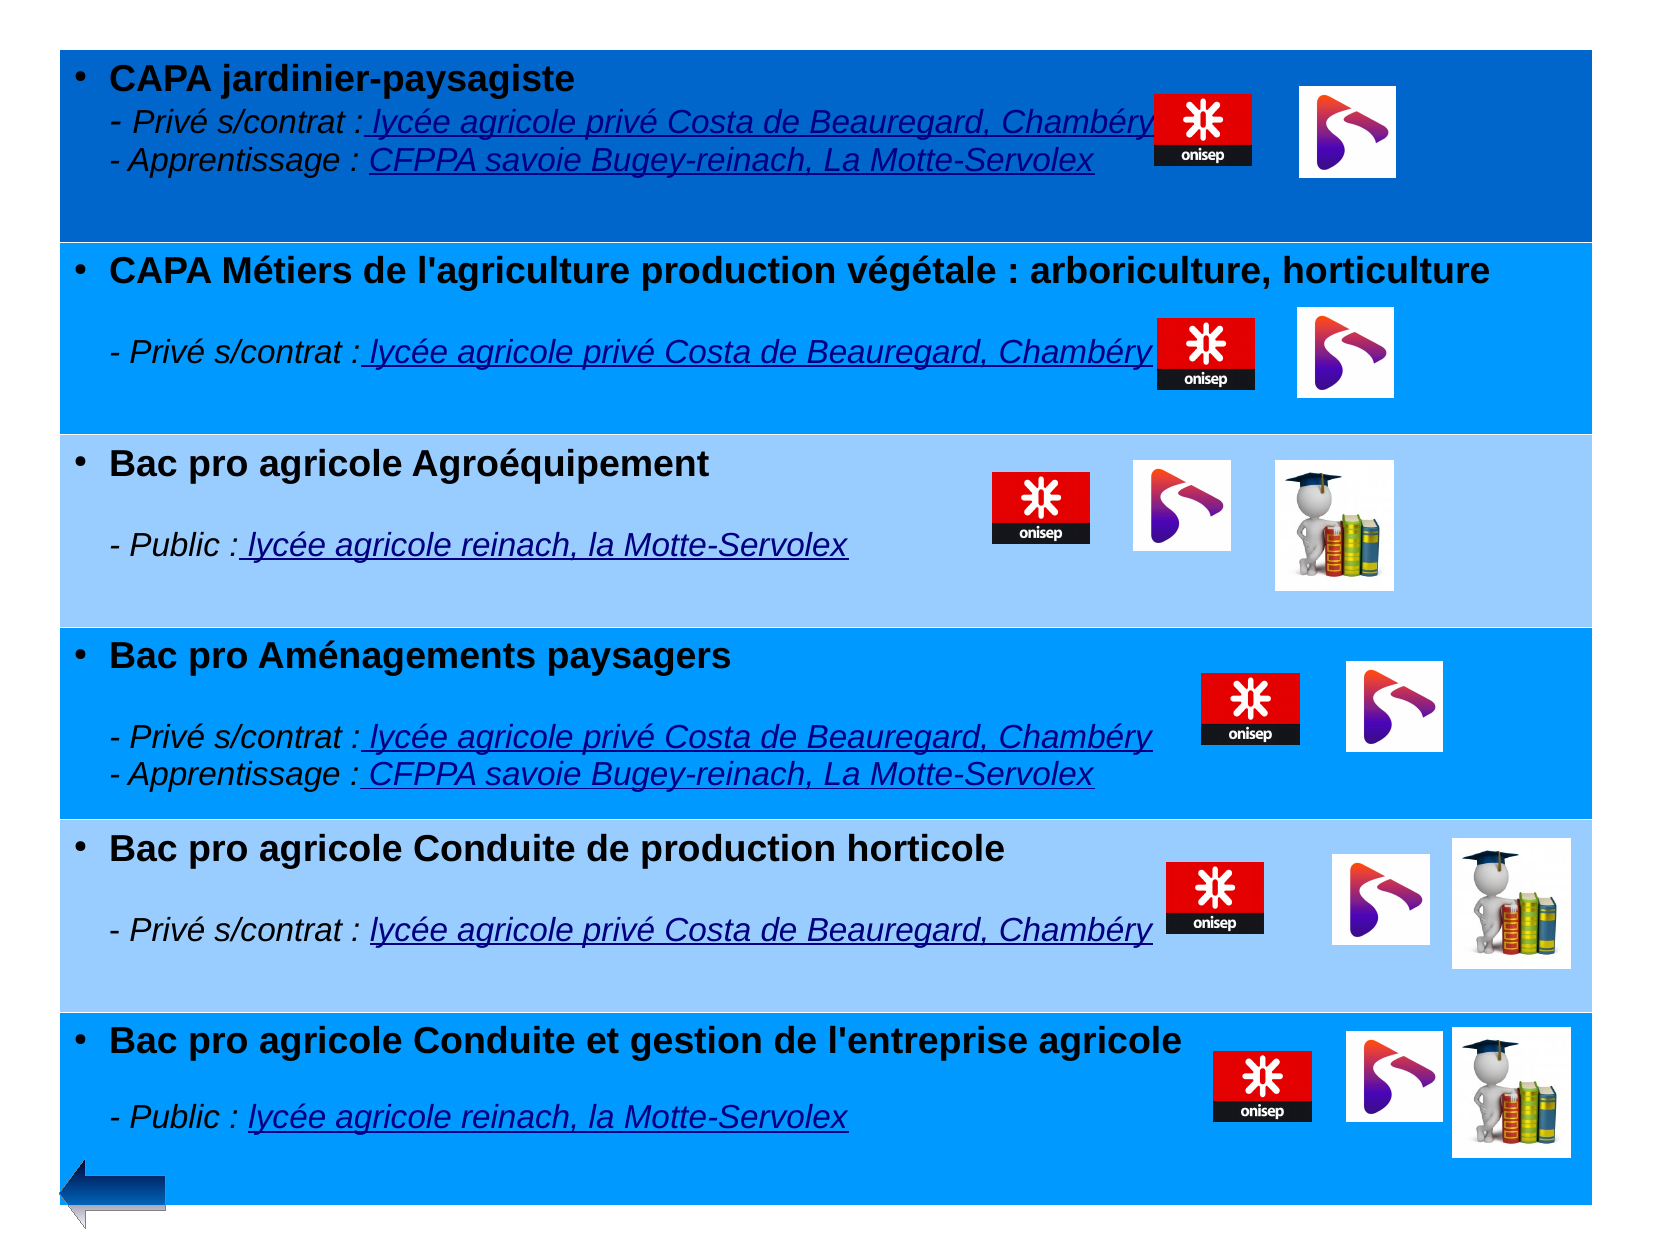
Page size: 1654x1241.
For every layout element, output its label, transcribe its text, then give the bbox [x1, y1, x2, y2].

picture [1275, 460, 1394, 591]
picture [1166, 862, 1264, 934]
picture [1299, 86, 1396, 178]
picture [1297, 307, 1394, 398]
table_cell Bac pro Aménagements paysagers - Privé s/contrat : lycée agricole privé Costa de Beauregard, Chambéry - Apprentissage : CFPPA savoie Bugey-reinach, La Motte-Servolex [60, 628, 1592, 819]
picture [1346, 661, 1443, 752]
table_cell Bac pro agricole Conduite et gestion de l'entreprise agricole - Public : lycée agricole reinach, la Motte-Servolex [60, 1013, 1592, 1205]
picture [1154, 94, 1253, 166]
table_cell CAPA Métiers de l'agriculture production végétale : arboriculture, horticulture - Privé s/contrat : lycée agricole privé Costa de Beauregard, Chambéry [60, 243, 1592, 434]
picture [1332, 854, 1430, 945]
picture [1452, 1027, 1571, 1158]
picture [1452, 838, 1571, 969]
picture [1157, 318, 1255, 390]
table_cell Bac pro agricole Conduite de production horticole - Privé s/contrat : lycée agricole privé Costa de Beauregard, Chambéry [60, 820, 1592, 1012]
table_header CAPA jardinier-paysagiste - Privé s/contrat : lycée agricole privé Costa de Beauregard, Chambéry - Apprentissage : CFPPA savoie Bugey-reinach, La Motte-Servolex [60, 50, 1592, 242]
picture [992, 472, 1090, 544]
picture [1133, 460, 1231, 551]
picture [1201, 673, 1300, 745]
picture [1213, 1051, 1312, 1122]
table_cell Bac pro agricole Agroéquipement - Public : lycée agricole reinach, la Motte-Servolex [60, 435, 1592, 627]
picture [1346, 1031, 1443, 1122]
